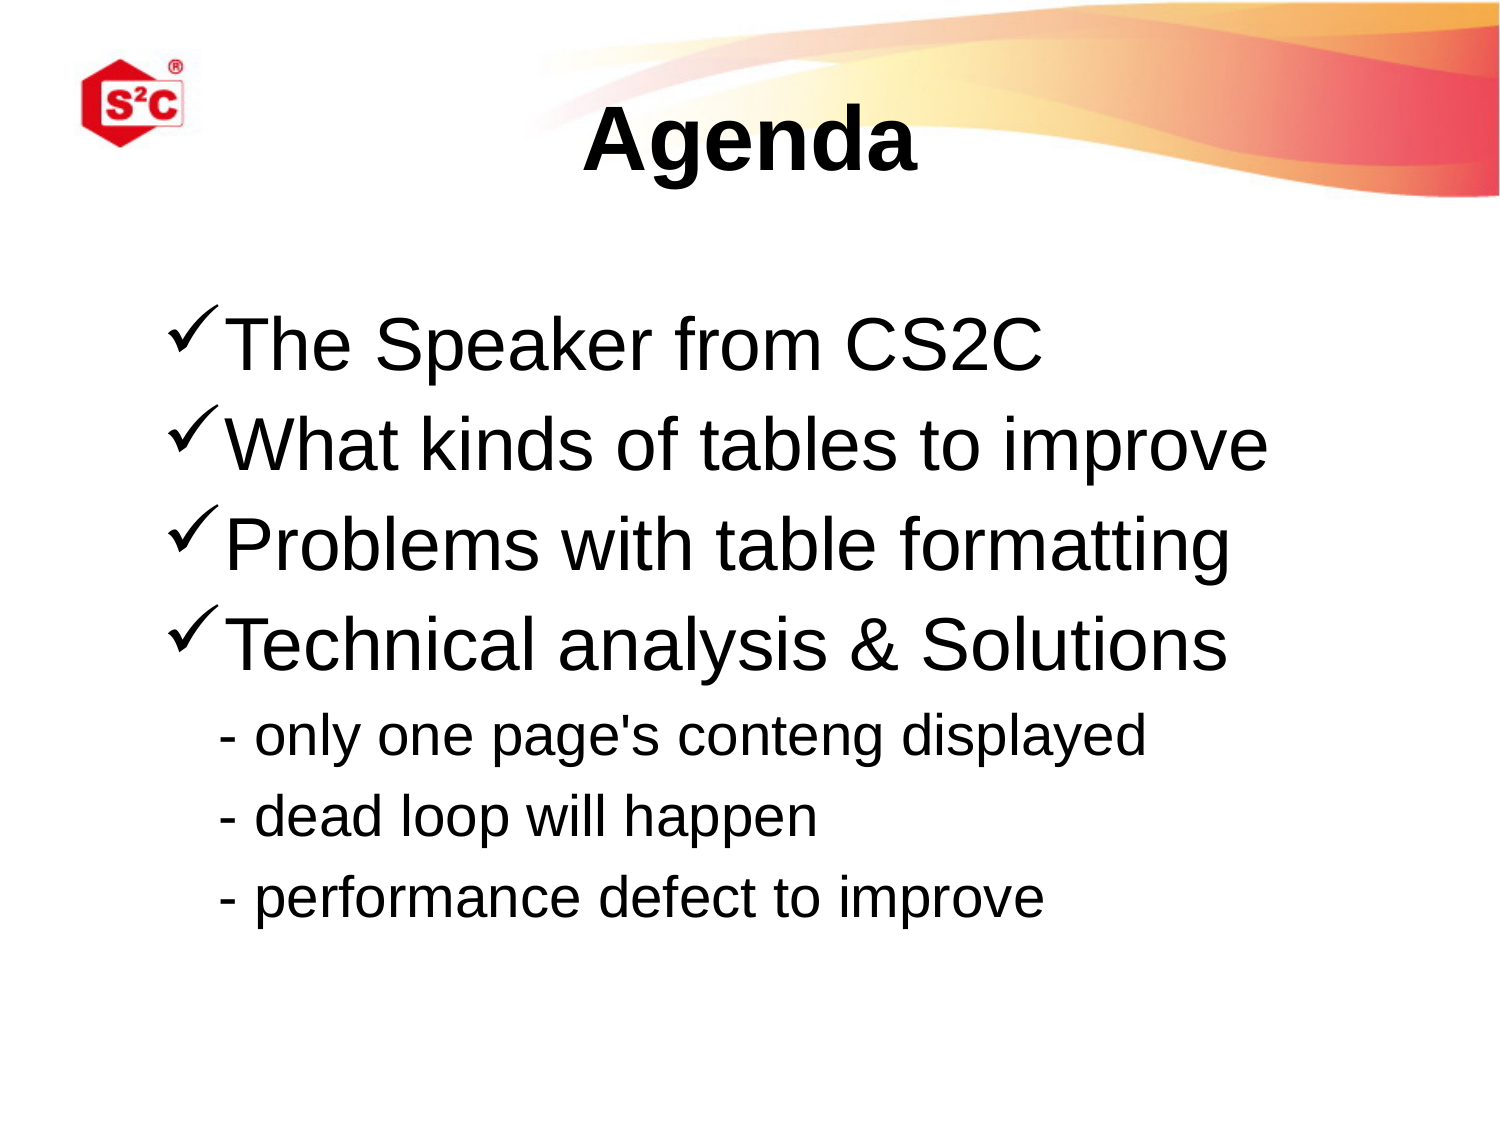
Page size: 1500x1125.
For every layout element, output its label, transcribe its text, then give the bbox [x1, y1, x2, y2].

title Agenda [75, 44, 1425, 233]
picture [0, 0, 1500, 1125]
list The Speaker from CS2C What kinds of tables to improve Problems with table formatting Technical analysis & Solutions - only one page's conteng displayed - dead loop will happen - performance defect to improve [147, 295, 1329, 886]
